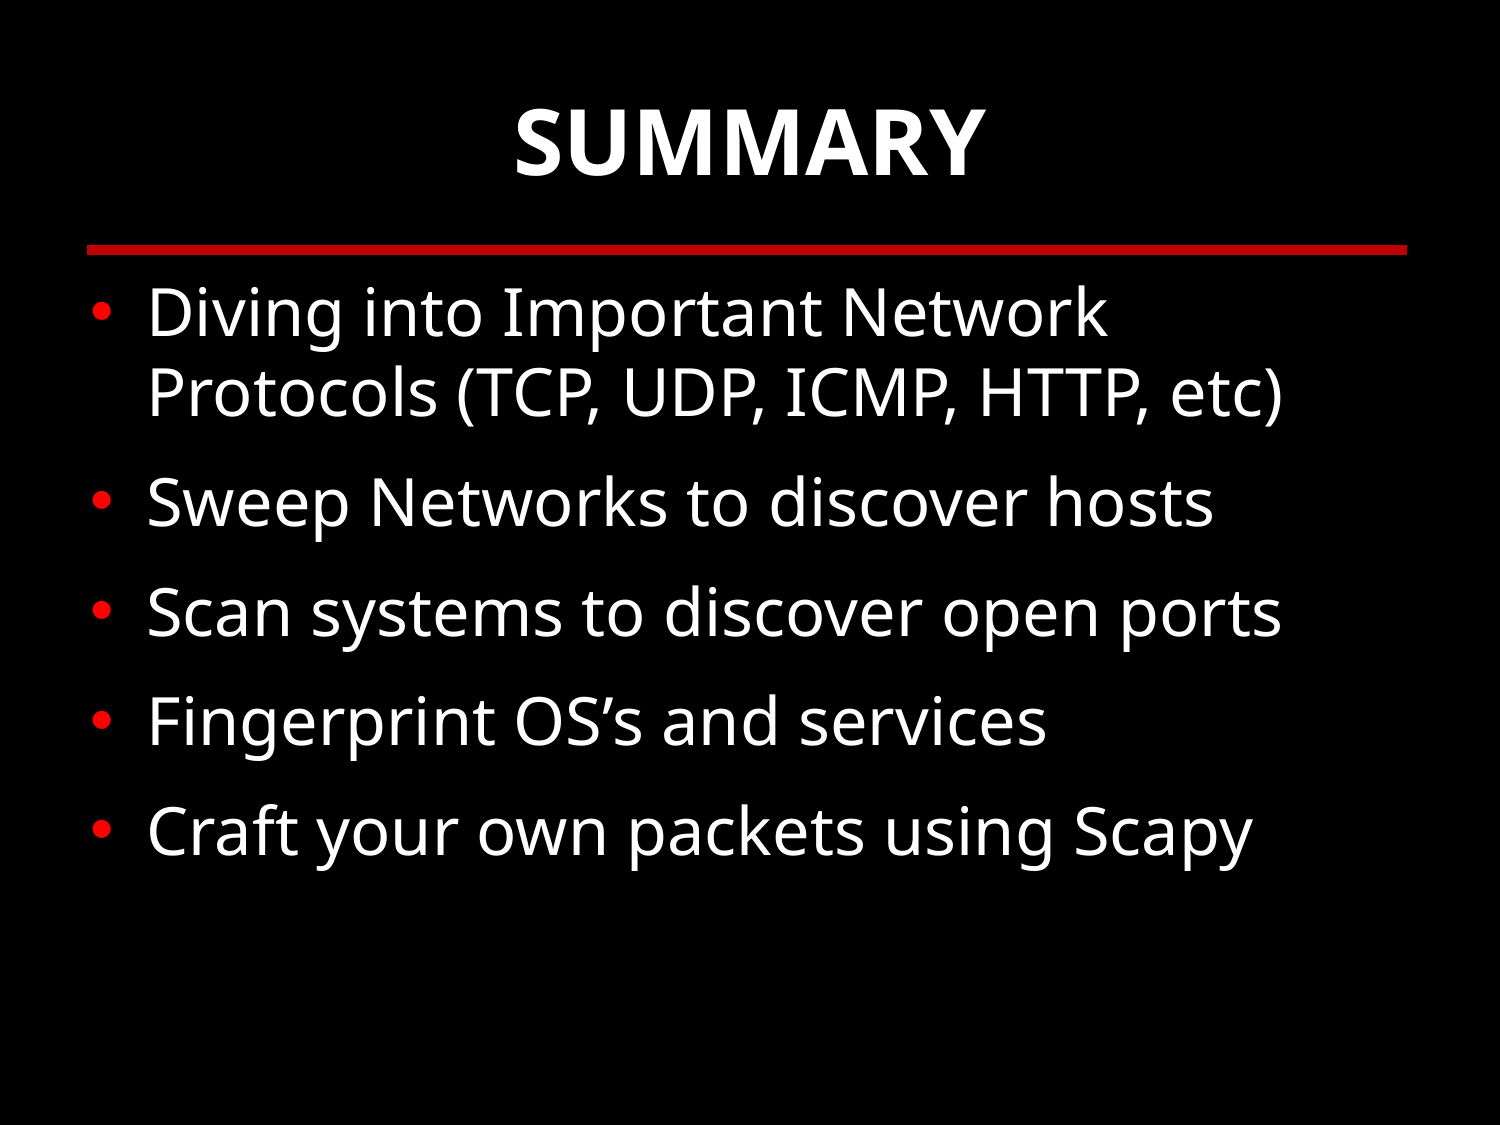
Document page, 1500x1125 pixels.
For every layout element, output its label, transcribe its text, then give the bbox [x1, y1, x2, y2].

title SUMMARY [75, 45, 1425, 233]
list Diving into Important Network Protocols (TCP, UDP, ICMP, HTTP, etc) Sweep Networks to discover hosts Scan systems to discover open ports Fingerprint OS’s and services Craft your own packets using Scapy [75, 262, 1425, 1005]
